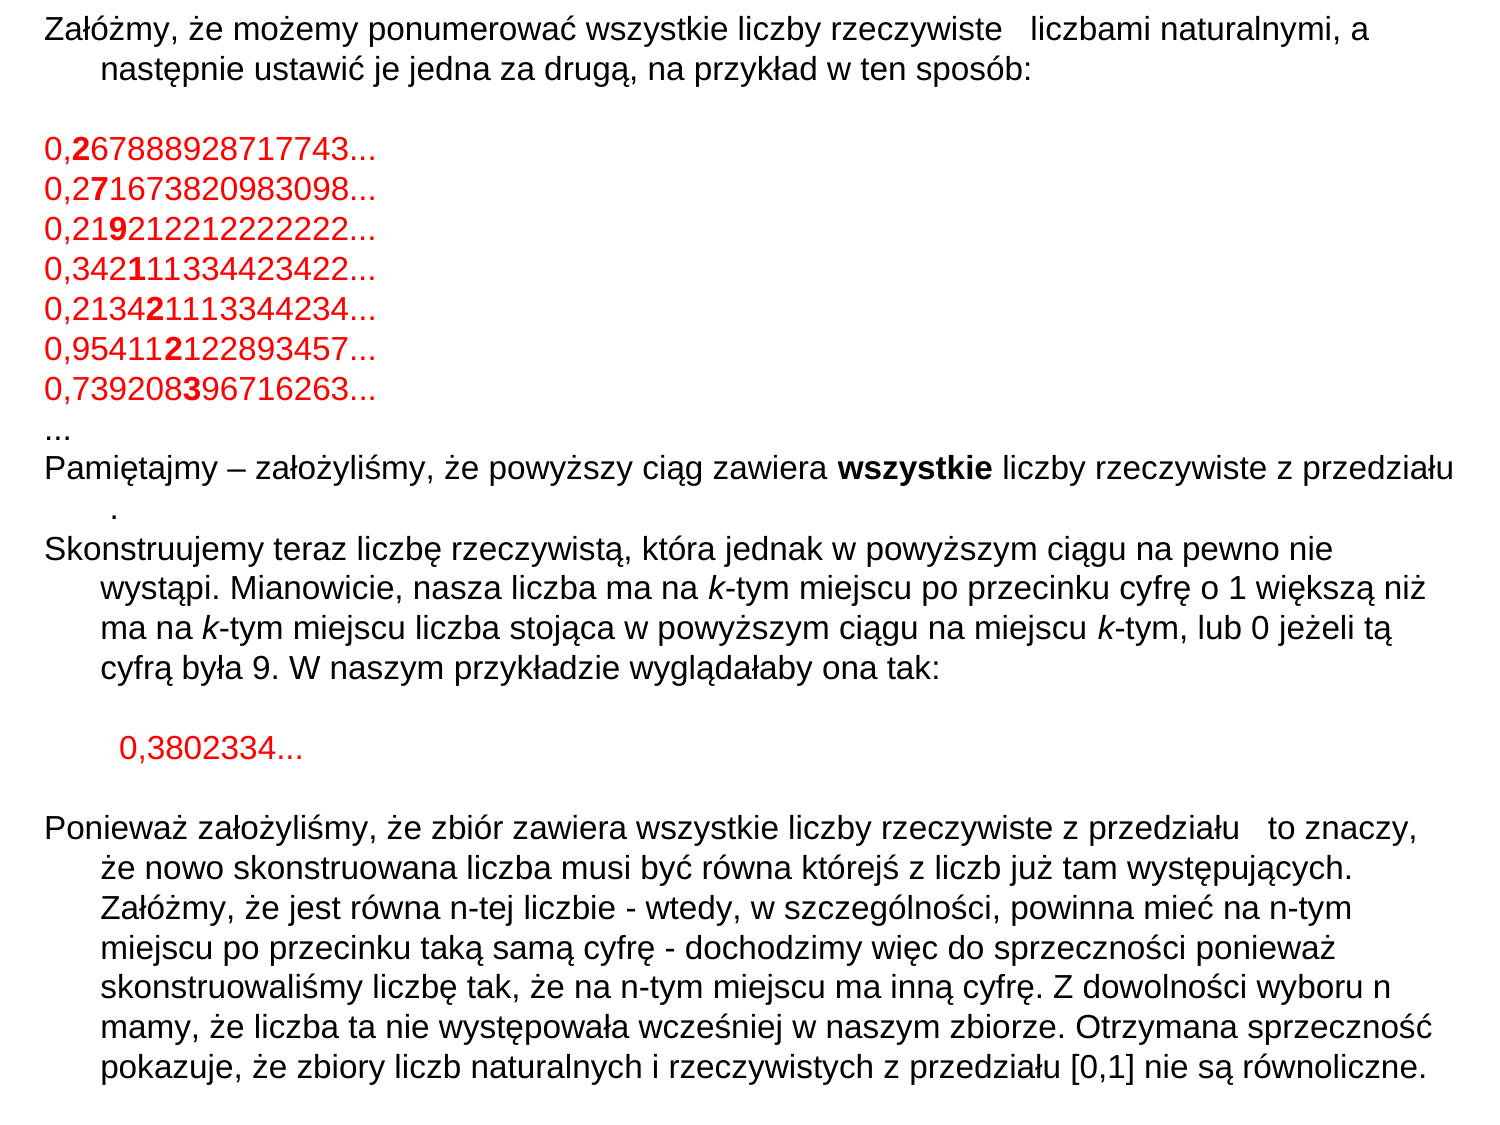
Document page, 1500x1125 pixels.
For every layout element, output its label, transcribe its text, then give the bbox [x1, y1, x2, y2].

text_box Załóżmy, że możemy ponumerować wszystkie liczby rzeczywiste liczbami naturalnymi, a następnie ustawić je jedna za drugą, na przykład w ten sposób: 0,267888928717743... 0,271673820983098... 0,219212212222222... 0,342111334423422... 0,213421113344234... 0,954112122893457... 0,739208396716263... ... Pamiętajmy – założyliśmy, że powyższy ciąg zawiera wszystkie liczby rzeczywiste z przedziału . Skonstruujemy teraz liczbę rzeczywistą, która jednak w powyższym ciągu na pewno nie wystąpi. Mianowicie, nasza liczba ma na k-tym miejscu po przecinku cyfrę o 1 większą niż ma na k-tym miejscu liczba stojąca w powyższym ciągu na miejscu k-tym, lub 0 jeżeli tą cyfrą była 9. W naszym przykładzie wyglądałaby ona tak: 0,3802334... Ponieważ założyliśmy, że zbiór zawiera wszystkie liczby rzeczywiste z przedziału to znaczy, że nowo skonstruowana liczba musi być równa którejś z liczb już tam występujących. Załóżmy, że jest równa n-tej liczbie - wtedy, w szczególności, powinna mieć na n-tym miejscu po przecinku taką samą cyfrę - dochodzimy więc do sprzeczności ponieważ skonstruowaliśmy liczbę tak, że na n-tym miejscu ma inną cyfrę. Z dowolności wyboru n mamy, że liczba ta nie występowała wcześniej w naszym zbiorze. Otrzymana sprzeczność pokazuje, że zbiory liczb naturalnych i rzeczywistych z przedziału [0,1] nie są równoliczne. [29, 0, 1471, 1094]
